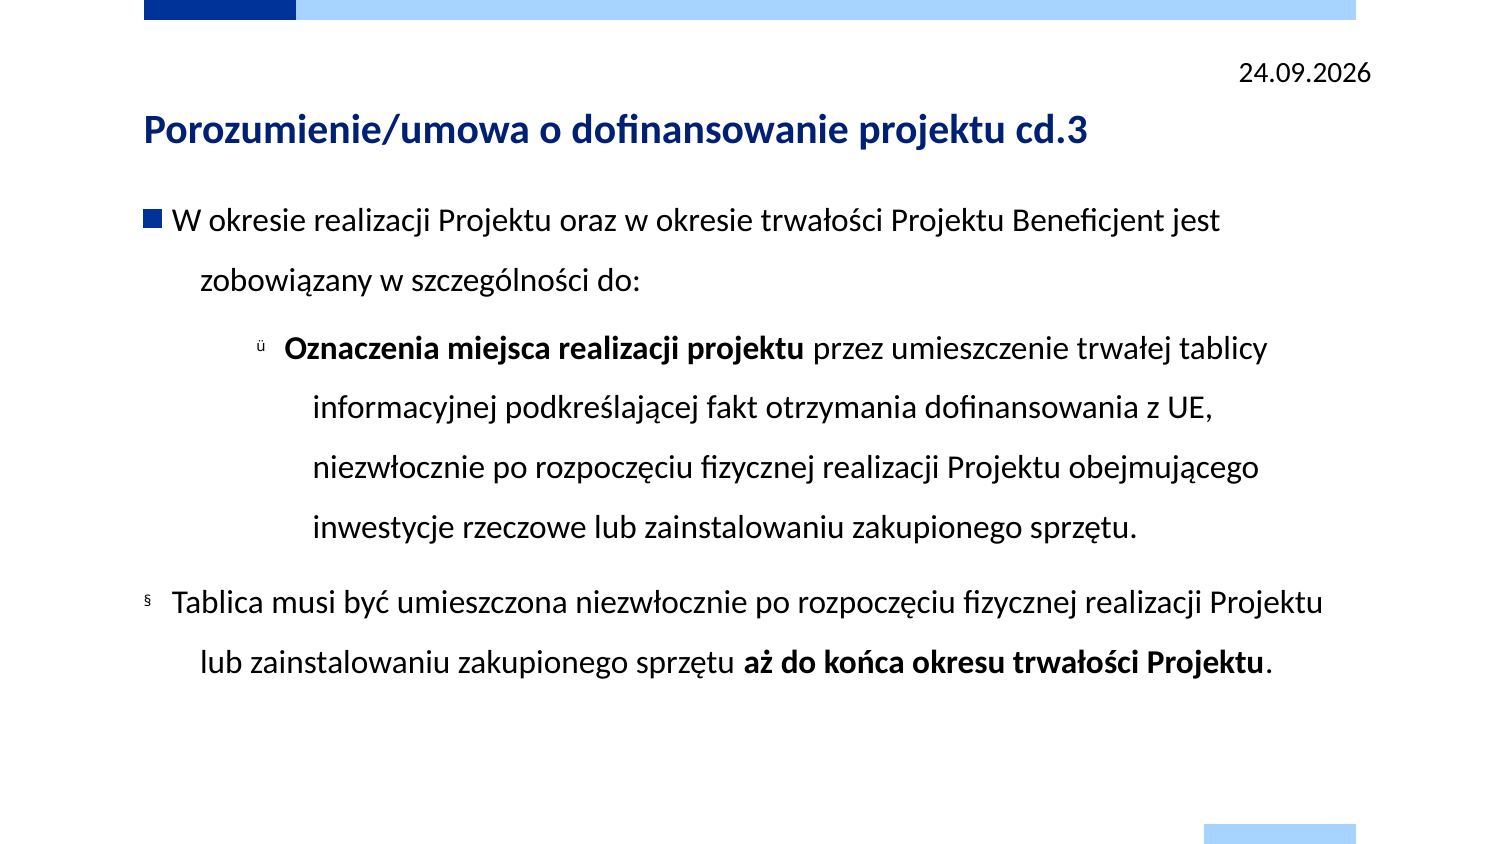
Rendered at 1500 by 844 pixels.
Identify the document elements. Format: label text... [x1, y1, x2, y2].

text_box 21.10.2024 [1223, 45, 1425, 87]
title Porozumienie/umowa o dofinansowanie projektu cd.3 [143, 100, 1357, 221]
list W okresie realizacji Projektu oraz w okresie trwałości Projektu Beneficjent jest zobowiązany w szczególności do: Oznaczenia miejsca realizacji projektu przez umieszczenie trwałej tablicy informacyjnej podkreślającej fakt otrzymania dofinansowania z UE, niezwłocznie po rozpoczęciu fizycznej realizacji Projektu obejmującego inwestycje rzeczowe lub zainstalowaniu zakupionego sprzętu. Tablica musi być umieszczona niezwłocznie po rozpoczęciu fizycznej realizacji Projektu lub zainstalowaniu zakupionego sprzętu aż do końca okresu trwałości Projektu. [143, 178, 1347, 811]
